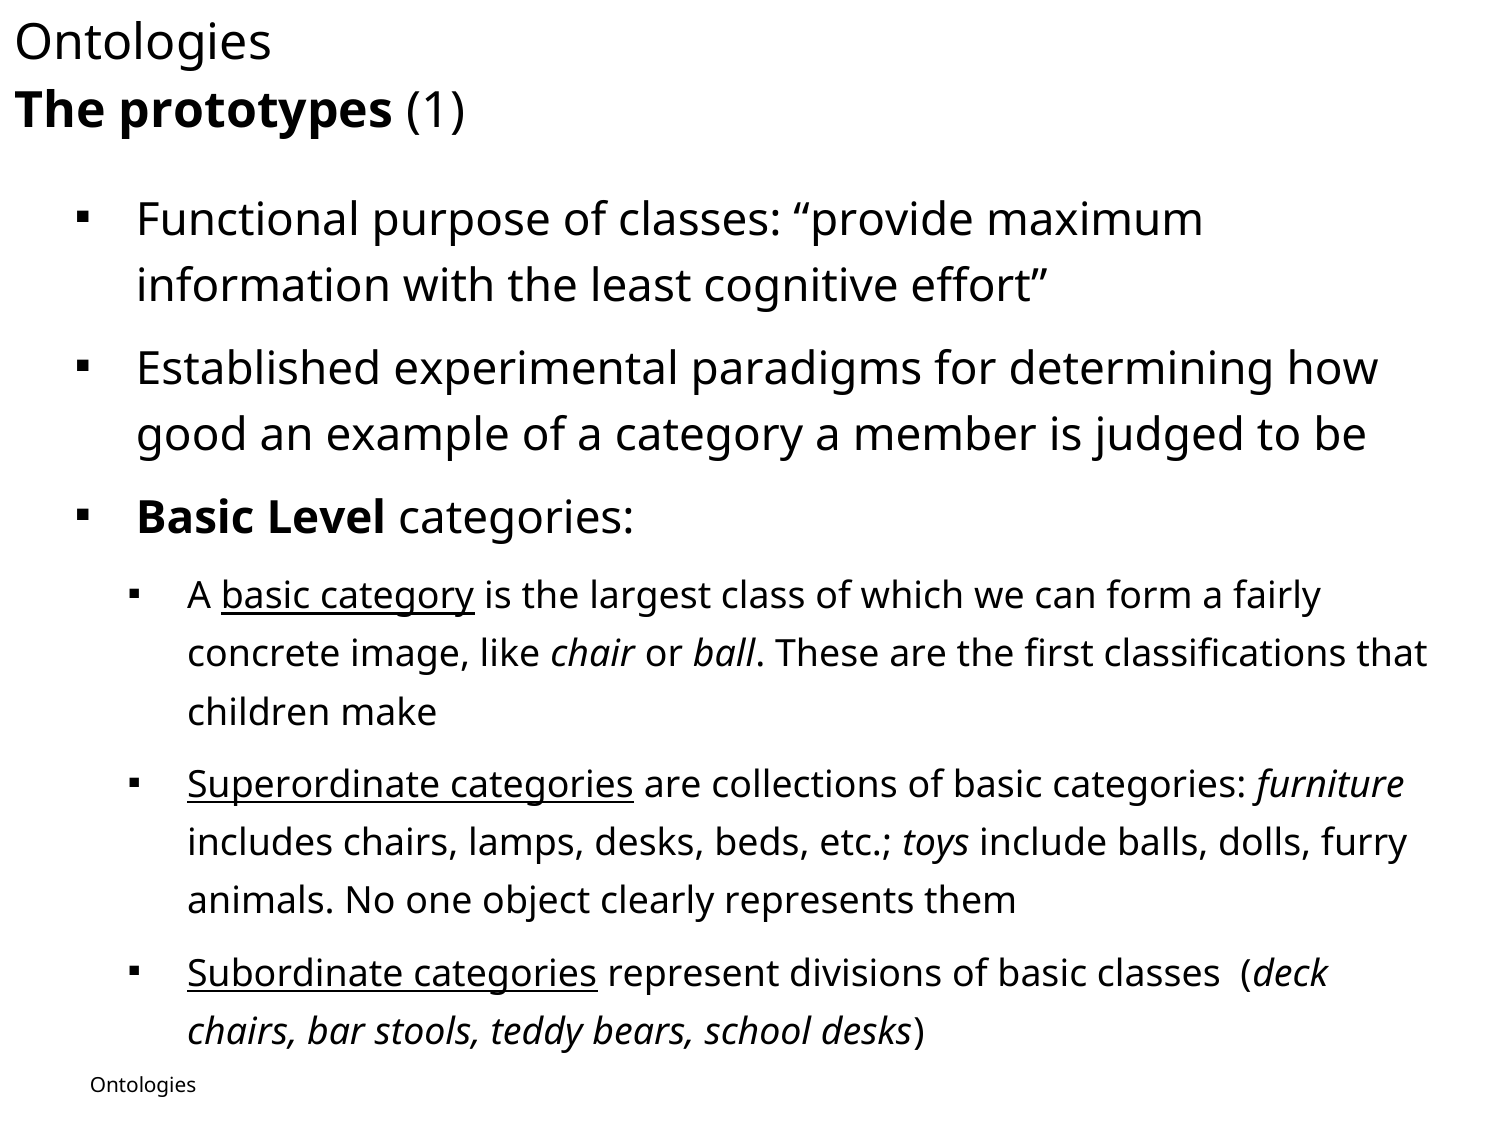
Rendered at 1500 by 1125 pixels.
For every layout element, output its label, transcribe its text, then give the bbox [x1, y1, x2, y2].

list Functional purpose of classes: “provide maximum information with the least cognitive effort” Established experimental paradigms for determining how good an example of a category a member is judged to be Basic Level categories: A basic category is the largest class of which we can form a fairly concrete image, like chair or ball. These are the first classifications that children make Superordinate categories are collections of basic categories: furniture includes chairs, lamps, desks, beds, etc.; toys include balls, dolls, furry animals. No one object clearly represents them Subordinate categories represent divisions of basic classes (deck chairs, bar stools, teddy bears, school desks) [62, 174, 1463, 1013]
title Ontologies The prototypes (1) [0, 0, 1400, 150]
